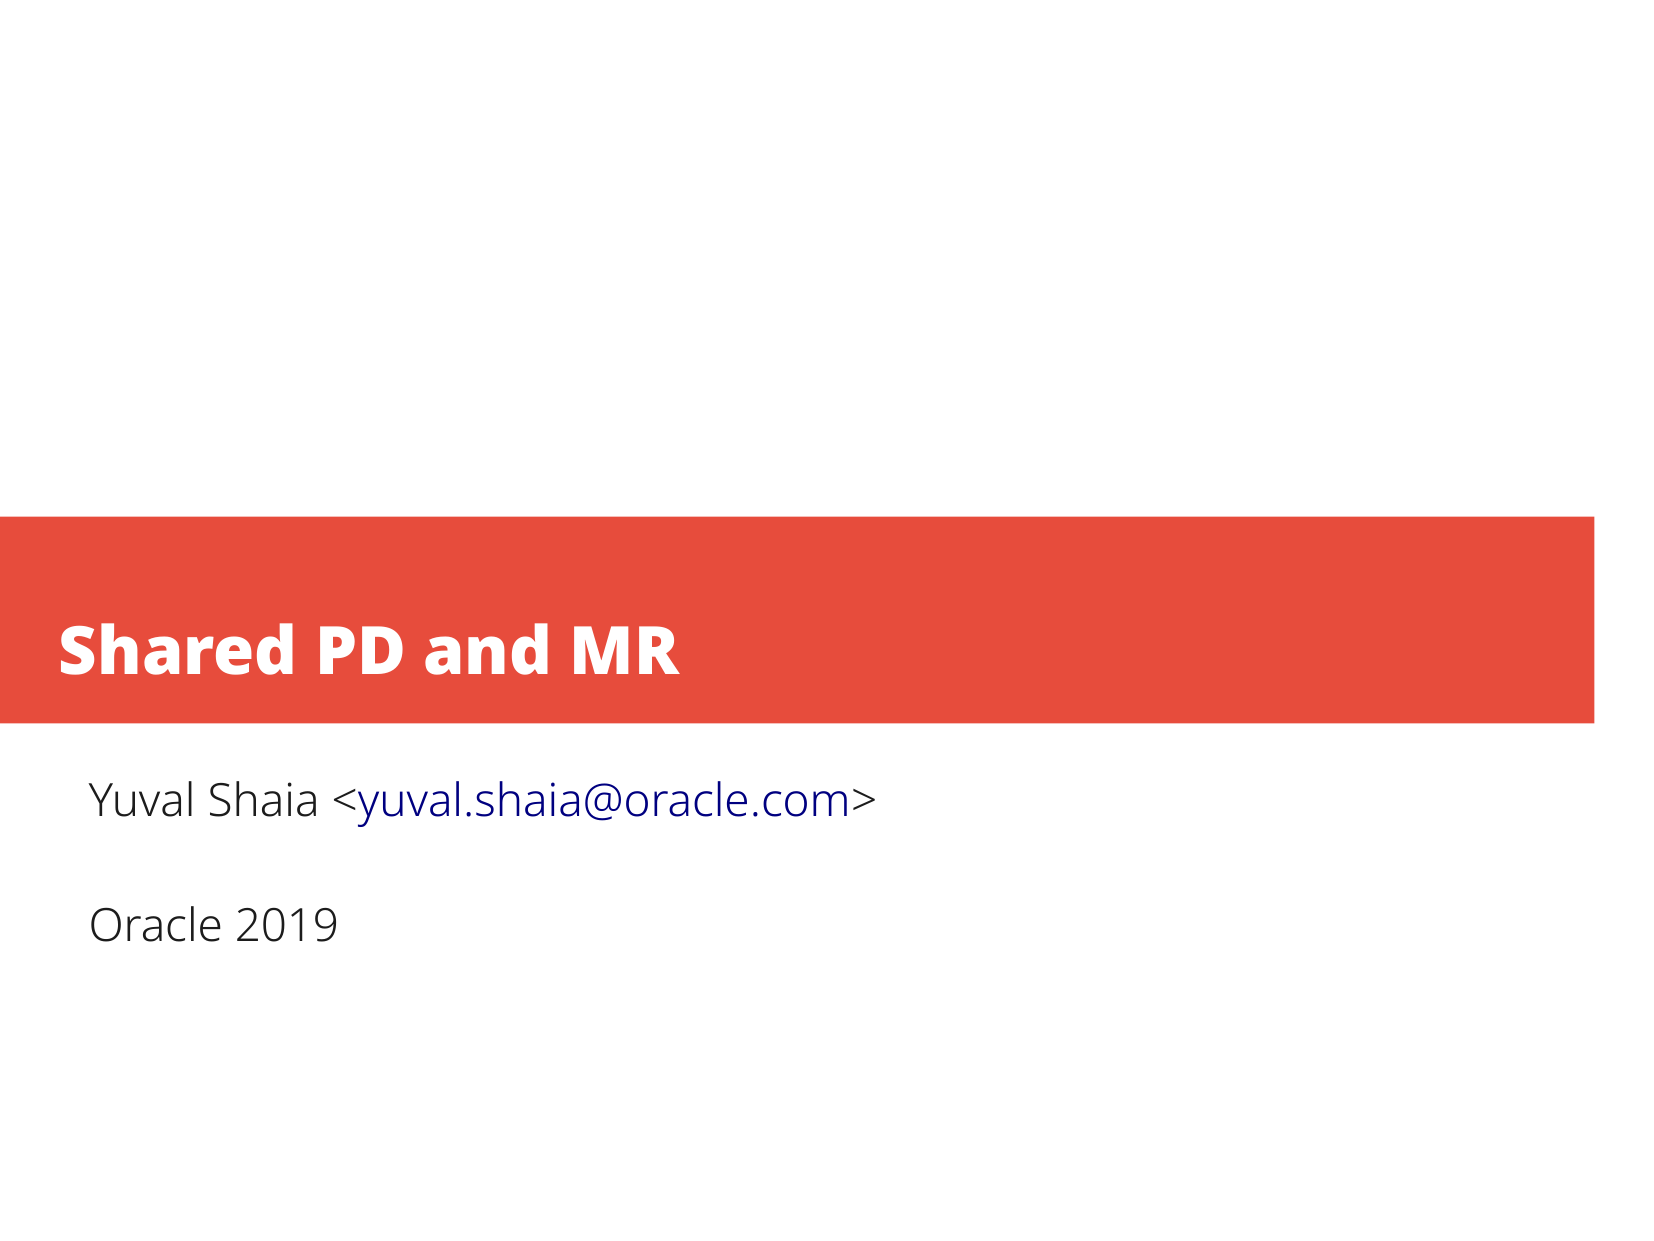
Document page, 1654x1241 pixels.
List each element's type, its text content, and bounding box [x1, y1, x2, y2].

subtitle Yuval Shaia <yuval.shaia@oracle.com> Oracle 2019 [88, 767, 1595, 1182]
title Shared PD and MR [59, 546, 1595, 694]
